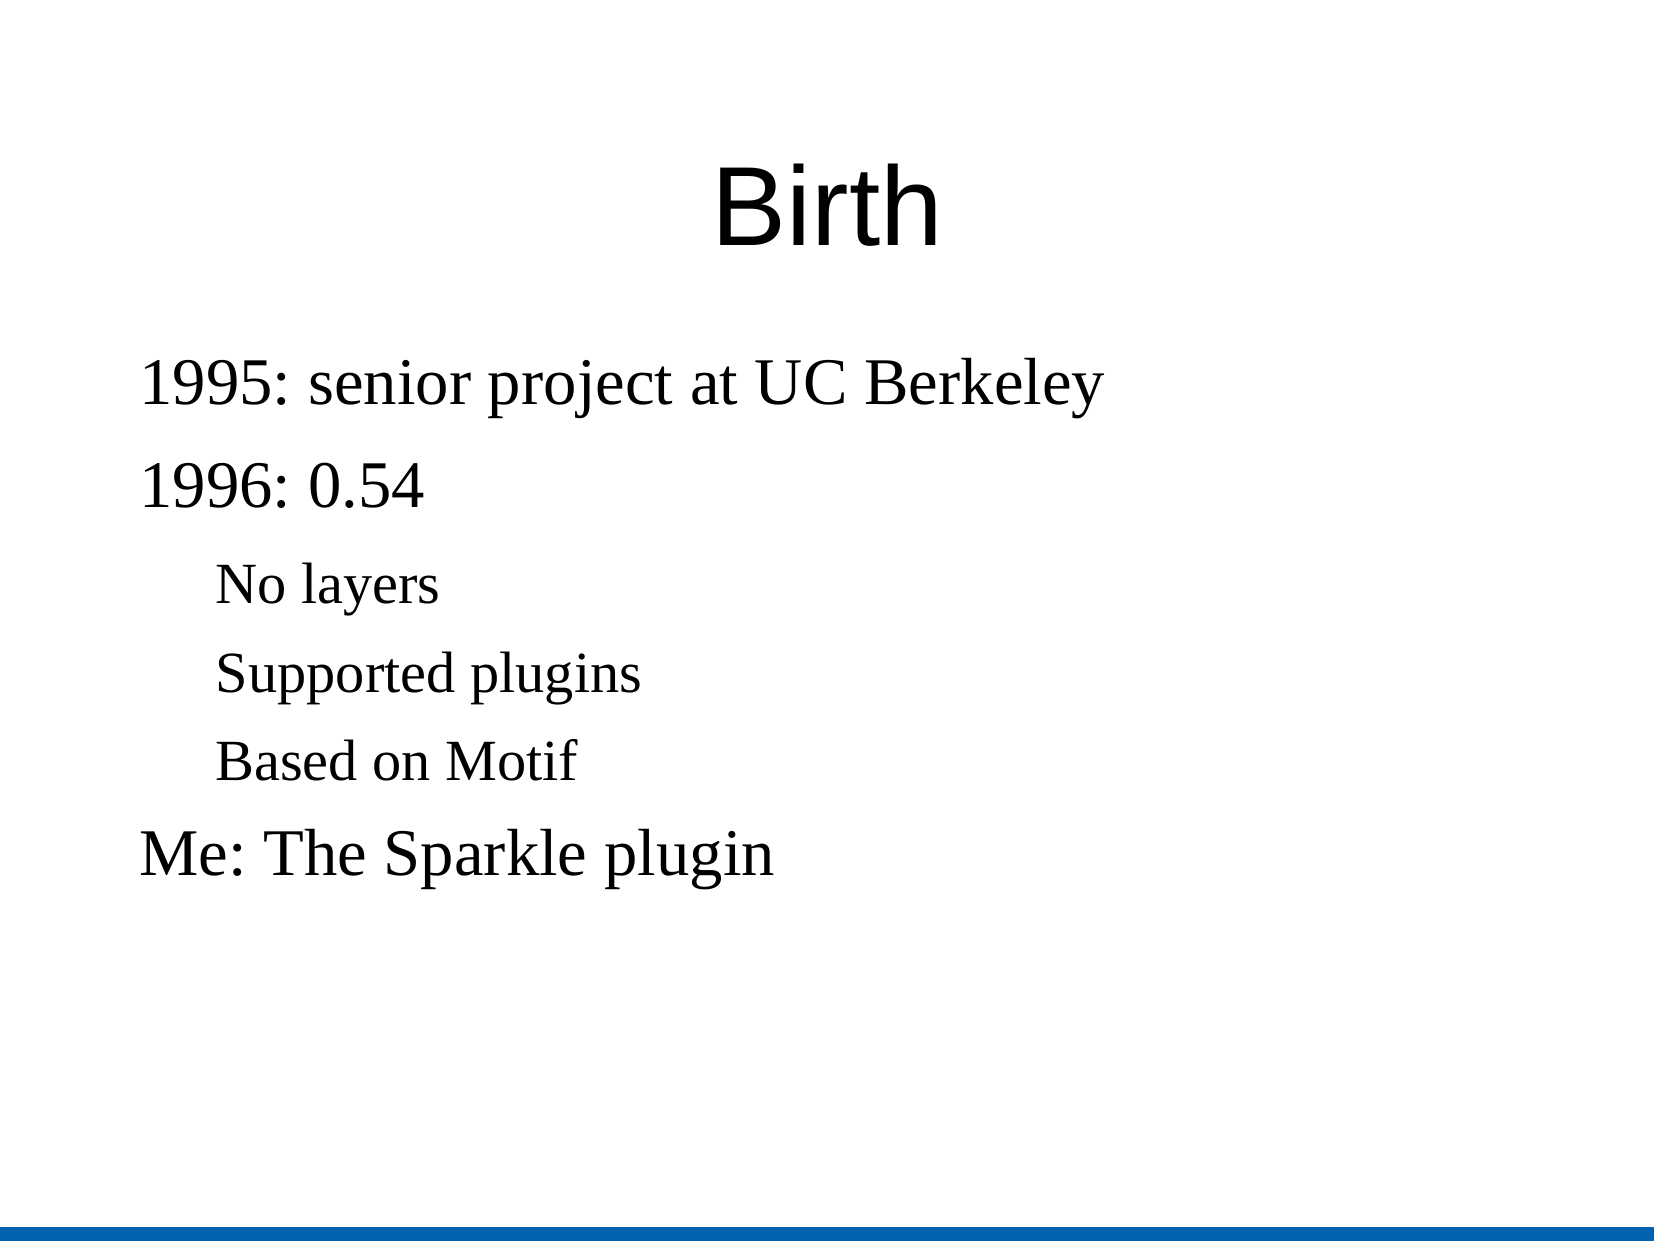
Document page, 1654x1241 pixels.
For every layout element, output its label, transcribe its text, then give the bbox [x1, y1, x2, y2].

list 1995: senior project at UC Berkeley 1996: 0.54 No layers Supported plugins Based on Motif Me: The Sparkle plugin [121, 344, 1576, 1127]
title Birth [121, 102, 1534, 310]
